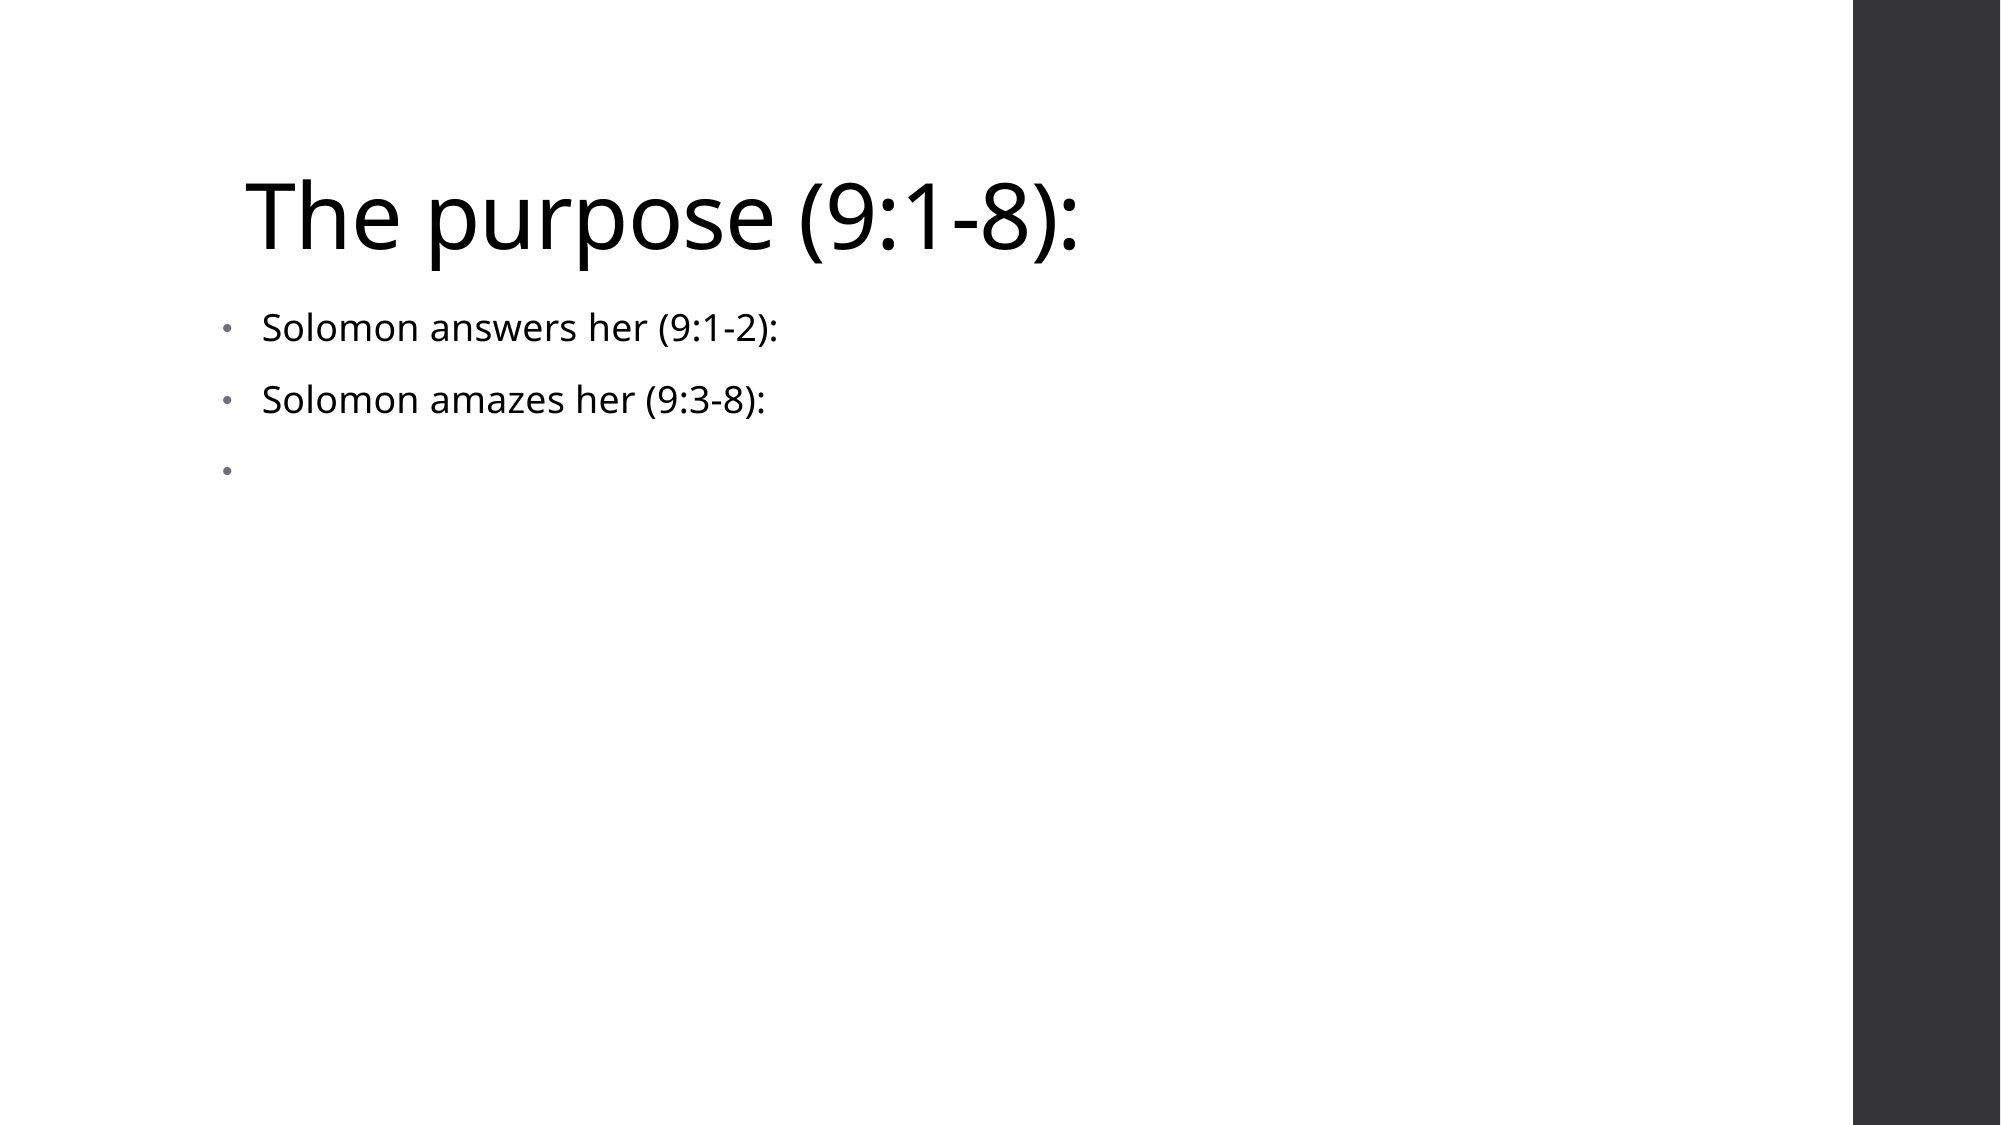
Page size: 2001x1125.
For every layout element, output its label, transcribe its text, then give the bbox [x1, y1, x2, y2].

list Solomon answers her (9:1-2): Solomon amazes her (9:3-8): [206, 299, 1617, 1014]
title The purpose (9:1-8): [206, 60, 1797, 278]
